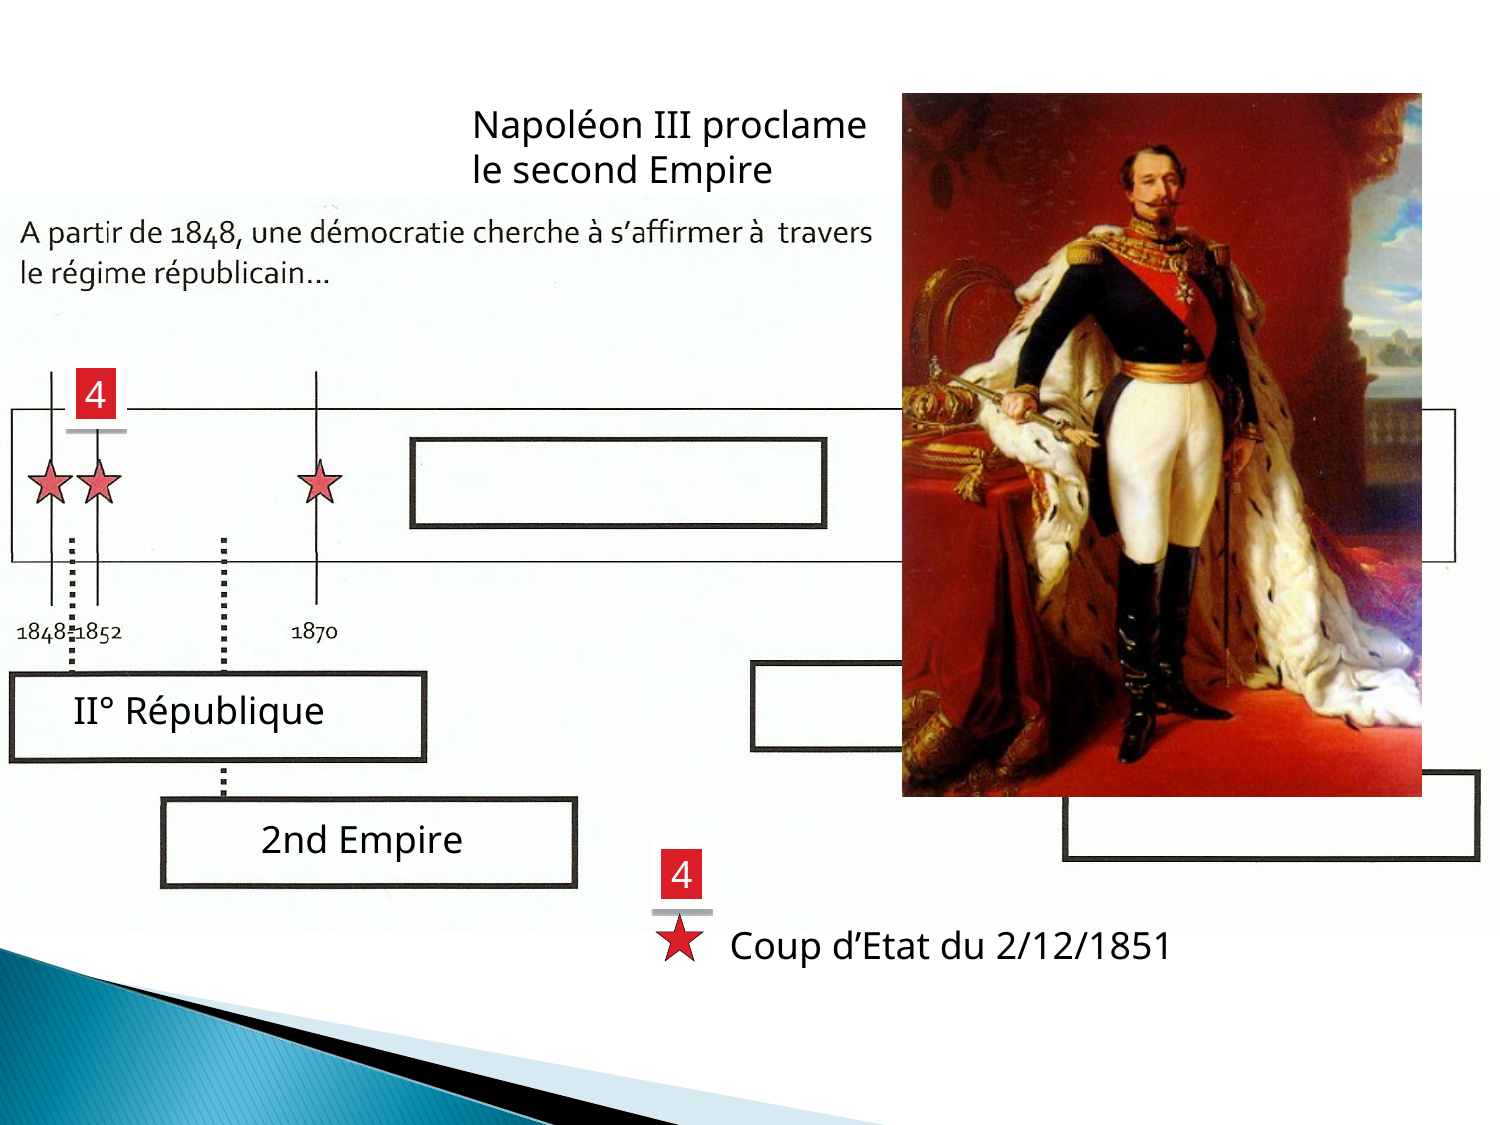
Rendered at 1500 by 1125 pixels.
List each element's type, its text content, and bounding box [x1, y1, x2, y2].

text_box [656, 914, 704, 961]
text_box II° République [58, 679, 341, 741]
picture [0, 946, 559, 1125]
text_box 2nd Empire [246, 808, 479, 869]
text_box Napoléon III proclame le second Empire [457, 93, 883, 200]
text_box Coup d’Etat du 2/12/1851 [714, 913, 1190, 975]
picture [0, 93, 1500, 931]
text_box 4 [656, 843, 708, 905]
text_box 4 [70, 363, 122, 424]
